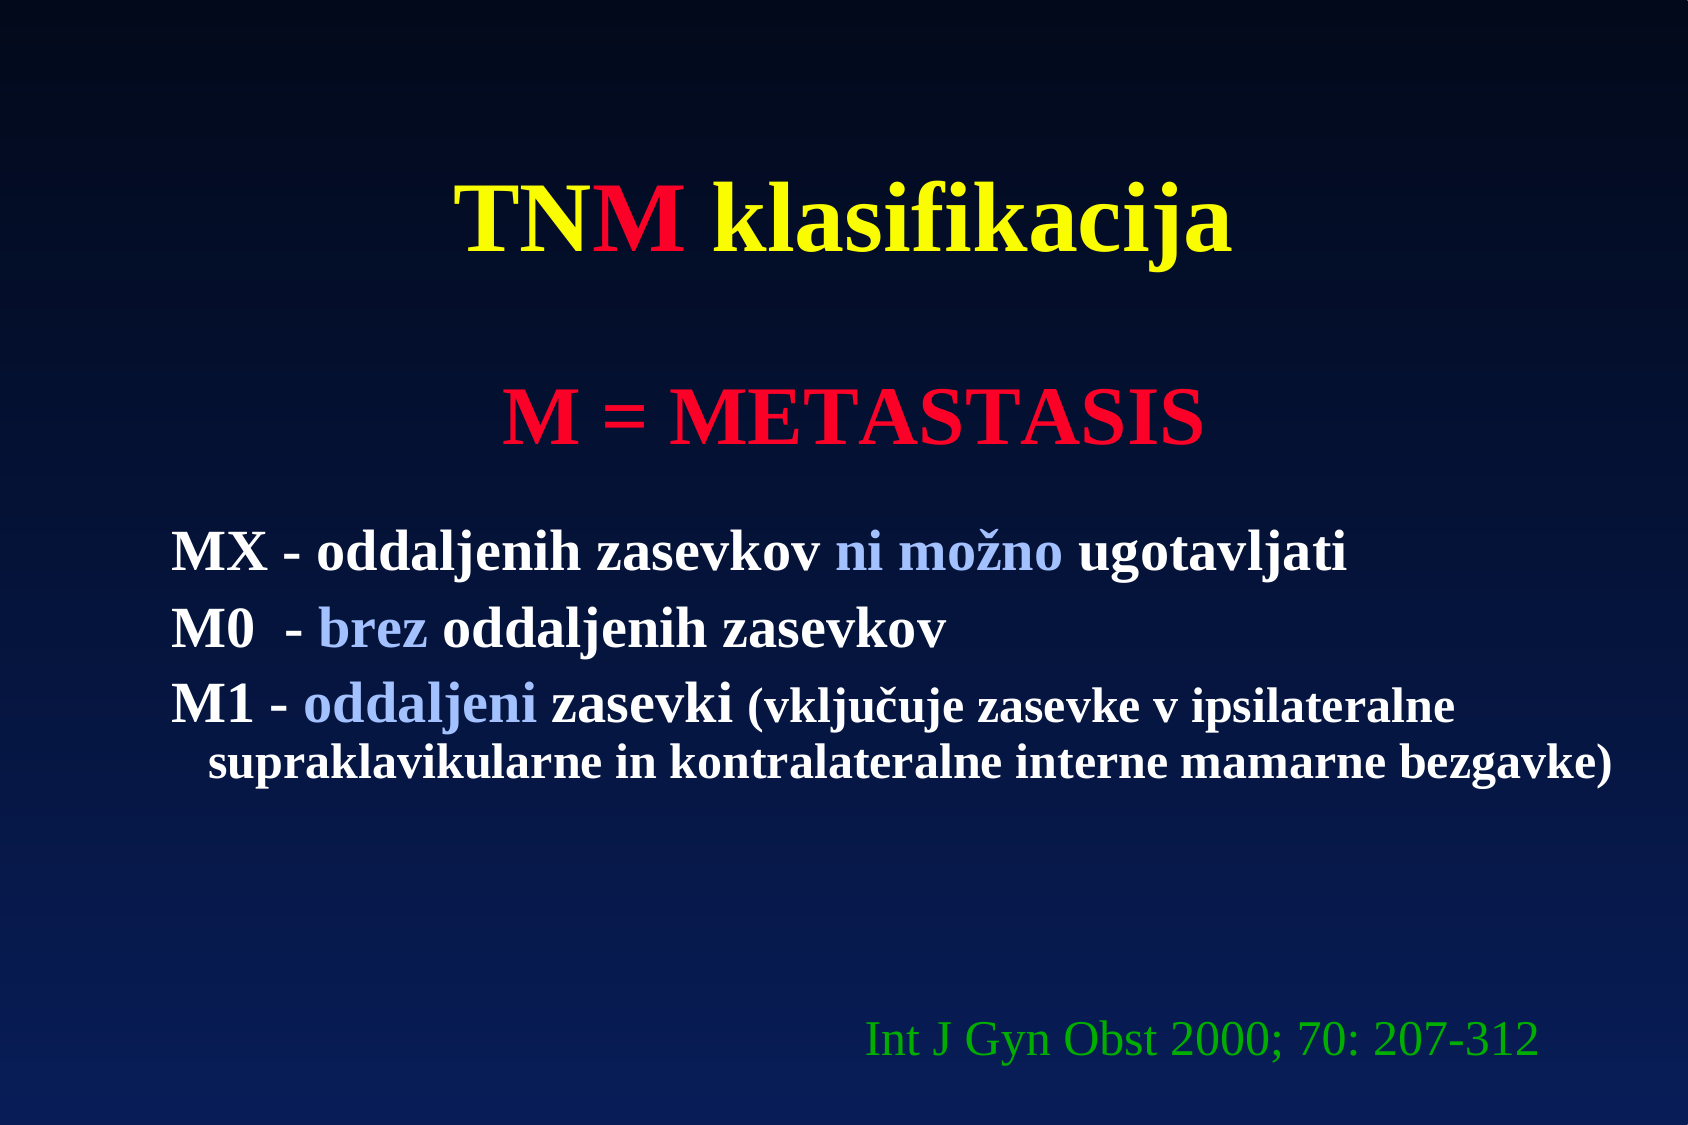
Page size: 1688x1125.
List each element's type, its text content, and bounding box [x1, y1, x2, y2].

list MX - oddaljenih zasevkov ni možno ugotavljati M0 - brez oddaljenih zasevkov M1 - oddaljeni zasevki (vključuje zasevke v ipsilateralne supraklavikularne in kontralateralne interne mamarne bezgavke) Int J Gyn Obst 2000; 70: 207-312 [99, 512, 1650, 1075]
title TNM klasifikacija M = METASTASIS [0, 137, 1688, 475]
